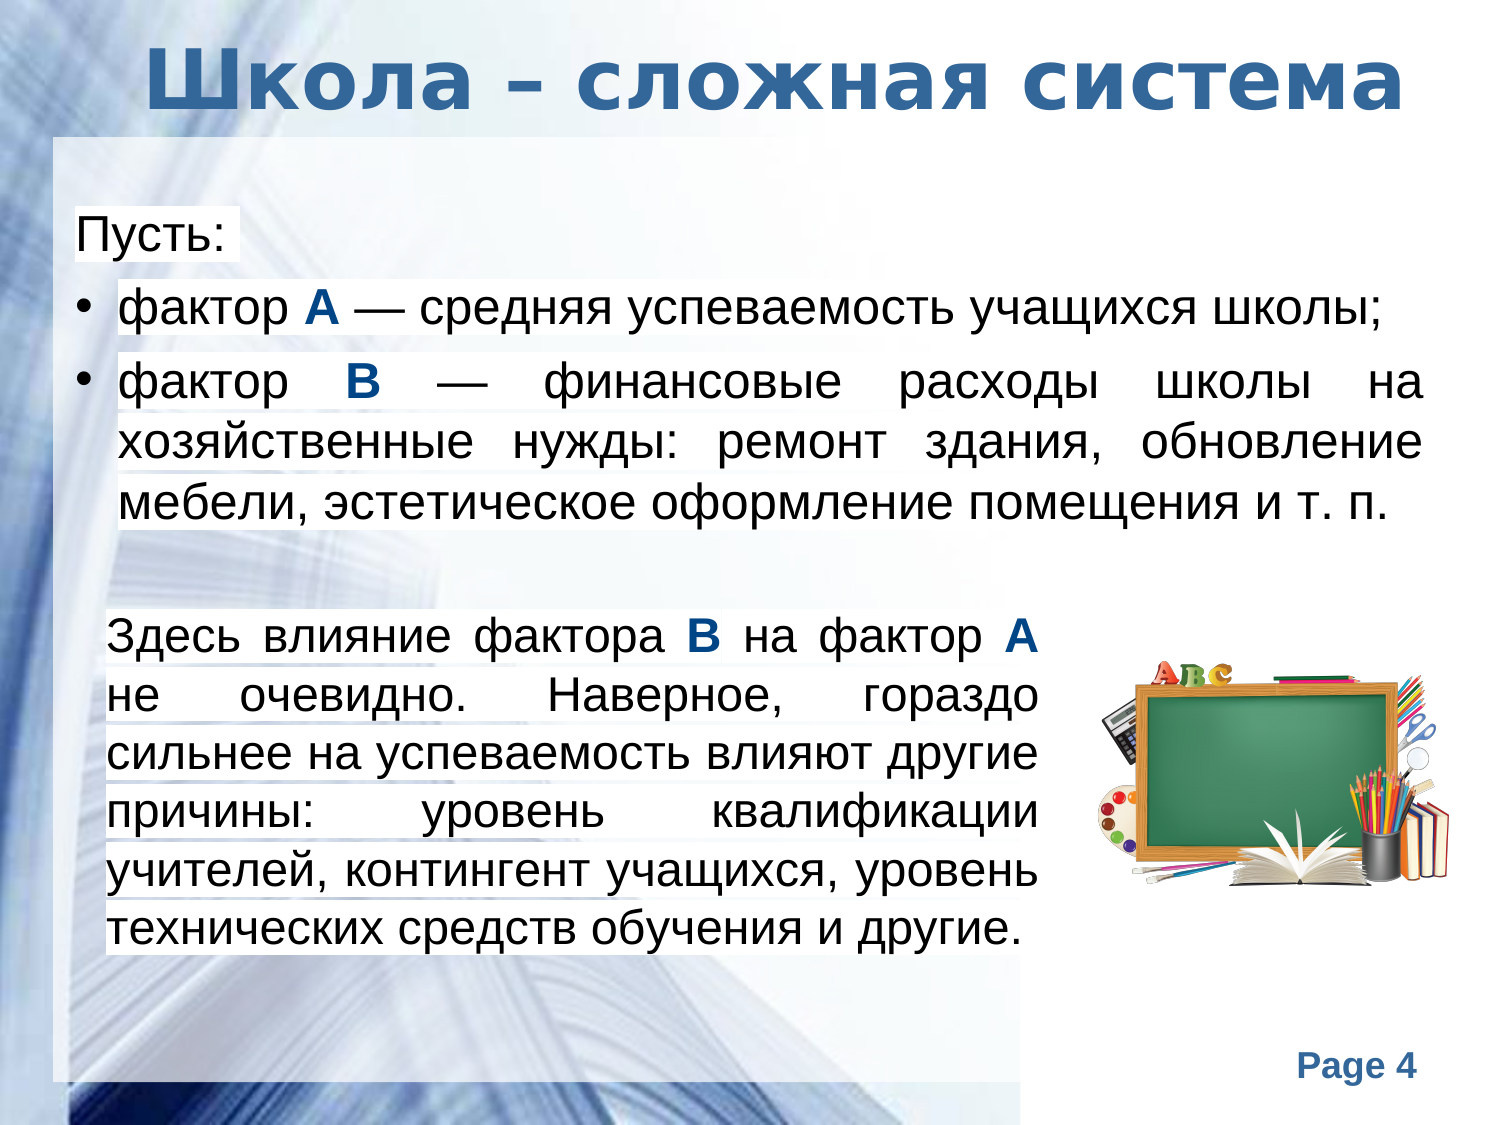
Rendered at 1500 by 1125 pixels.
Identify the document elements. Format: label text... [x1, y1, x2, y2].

text_box Школа – сложная система [127, 19, 1423, 134]
picture [0, 0, 1500, 1125]
list Пусть: фактор А — средняя успеваемость учащихся школы; фактор В — финансовые расходы школы на хозяйственные нужды: ремонт здания, обновление мебели, эстетическое оформление помещения и т. п. [75, 200, 1425, 567]
list Здесь влияние фактора В на фактор А не очевидно. Наверное, гораздо сильнее на успеваемость влияют другие причины: уровень квалификации учителей, контингент учащихся, уровень технических средств обучения и другие. [106, 604, 1040, 993]
